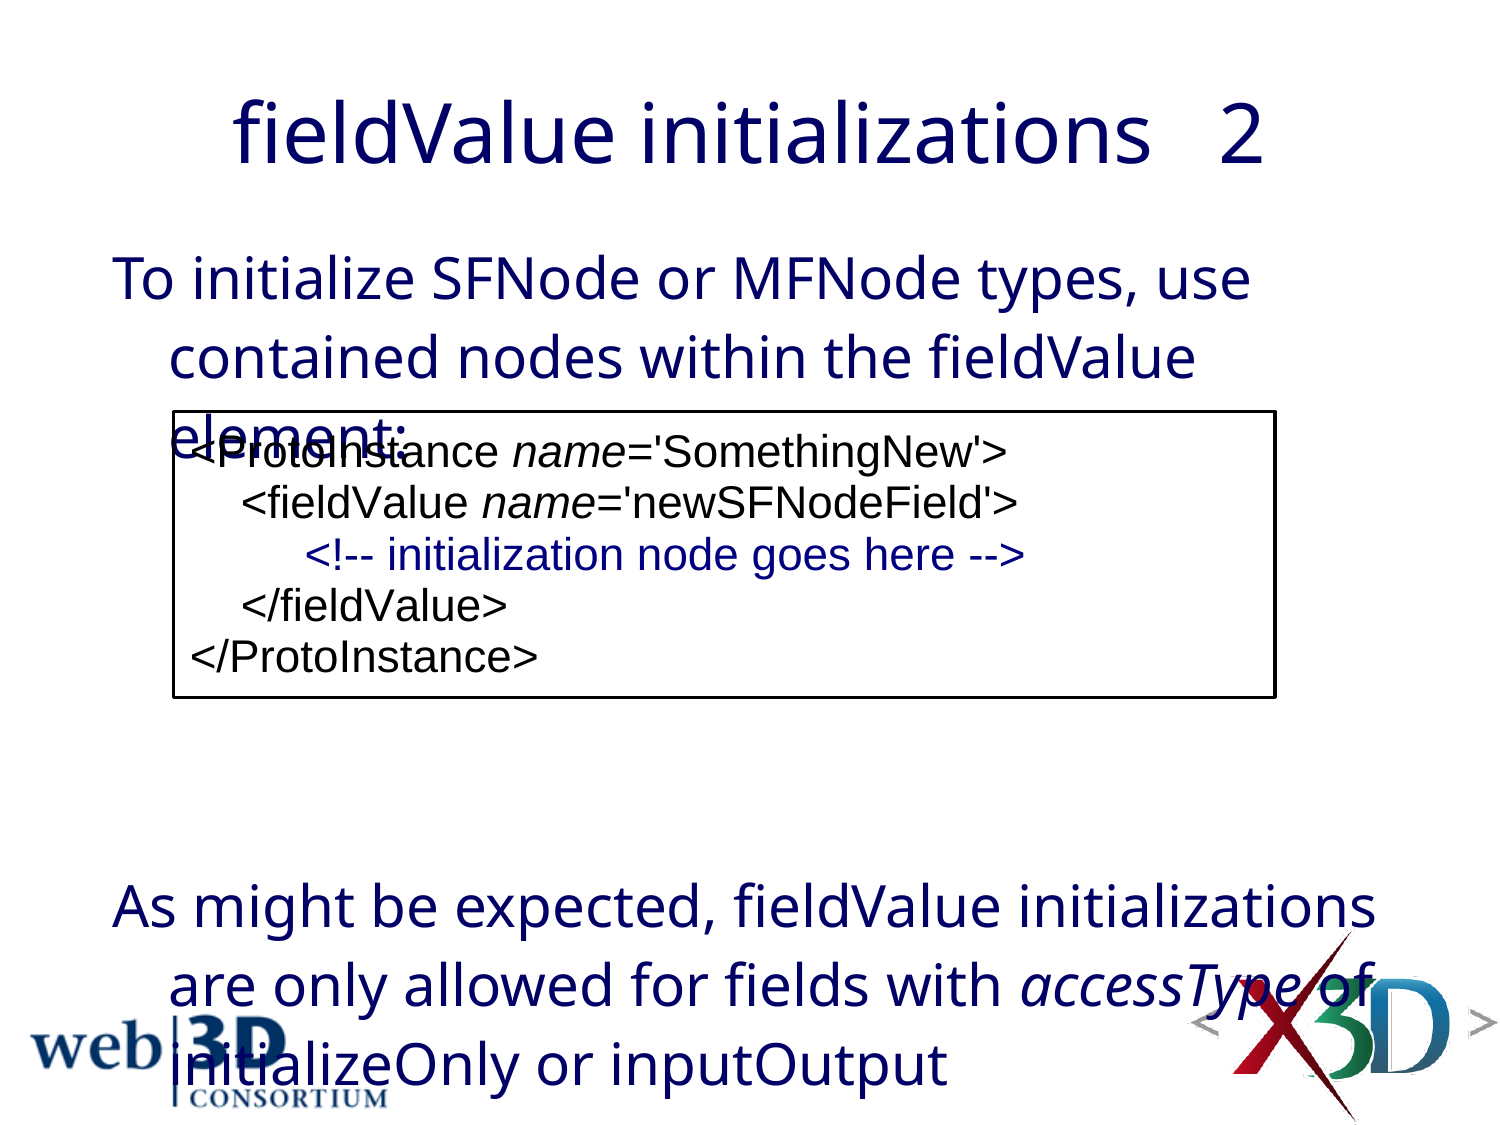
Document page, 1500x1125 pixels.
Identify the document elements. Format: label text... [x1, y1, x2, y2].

title fieldValue initializations 2 [112, 44, 1388, 218]
picture [402, 1048, 413, 1081]
text_box <ProtoInstance name='SomethingNew'> <fieldValue name='newSFNodeField'> <!-- initialization node goes here --> </fieldValue> </ProtoInstance> [173, 411, 1276, 697]
picture [282, 998, 297, 1002]
picture [12, 998, 413, 1118]
list To initialize SFNode or MFNode types, use contained nodes within the fieldValue element: As might be expected, fieldValue initializations are only allowed for fields with accessType of initializeOnly or inputOutput [112, 237, 1388, 943]
picture [1187, 926, 1500, 1125]
picture [176, 998, 190, 1002]
